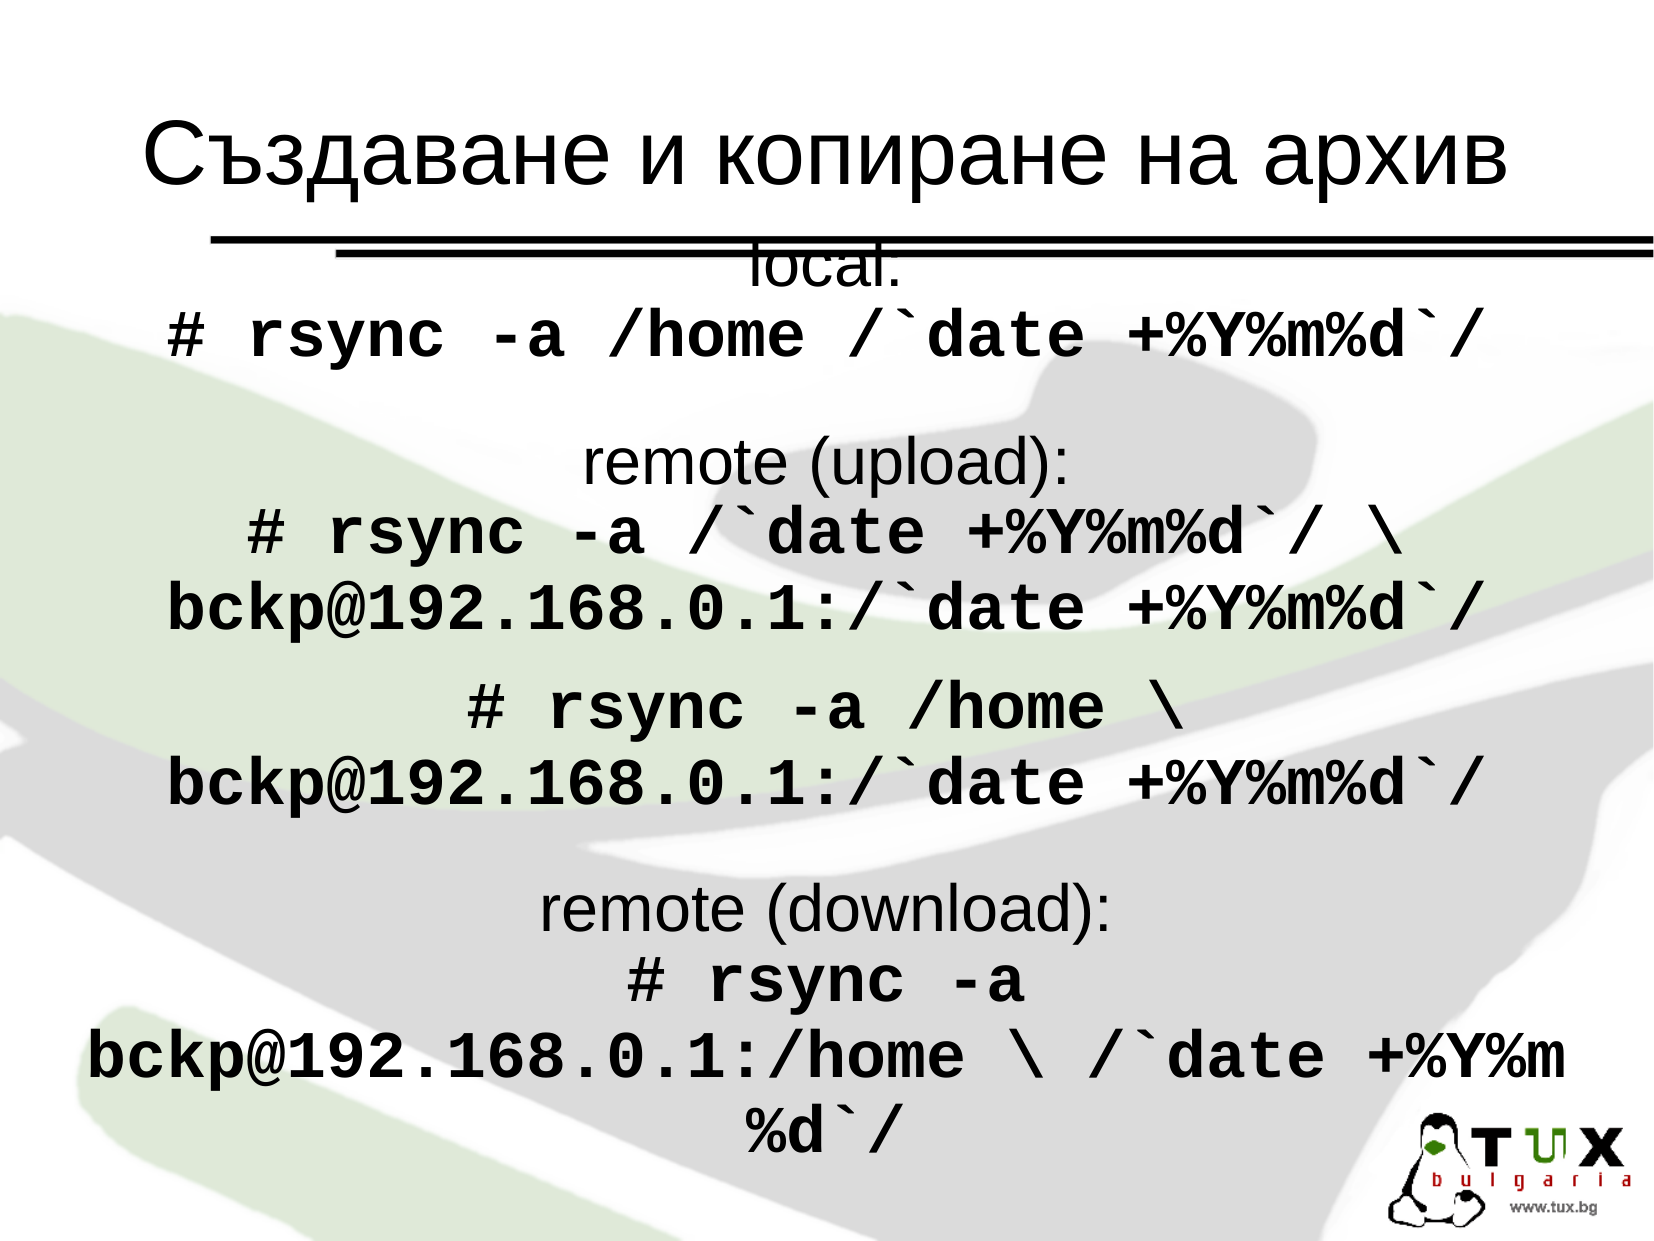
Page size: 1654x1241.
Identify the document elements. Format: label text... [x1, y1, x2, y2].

title Създаване и копиране на архив [82, 49, 1571, 257]
picture [0, 0, 1654, 1241]
subtitle local: # rsync -a /home /`date +%Y%m%d`/ remote (upload): # rsync -a /`date +%Y%m%d`/ \ bckp@192.168.0.1:/`date +%Y%m%d`/ # rsync -a /home \ bckp@192.168.0.1:/`date +%Y%m%d`/ remote (download): # rsync -a bckp@192.168.0.1:/home \ /`date +%Y%m%d`/ [82, 263, 1571, 1135]
